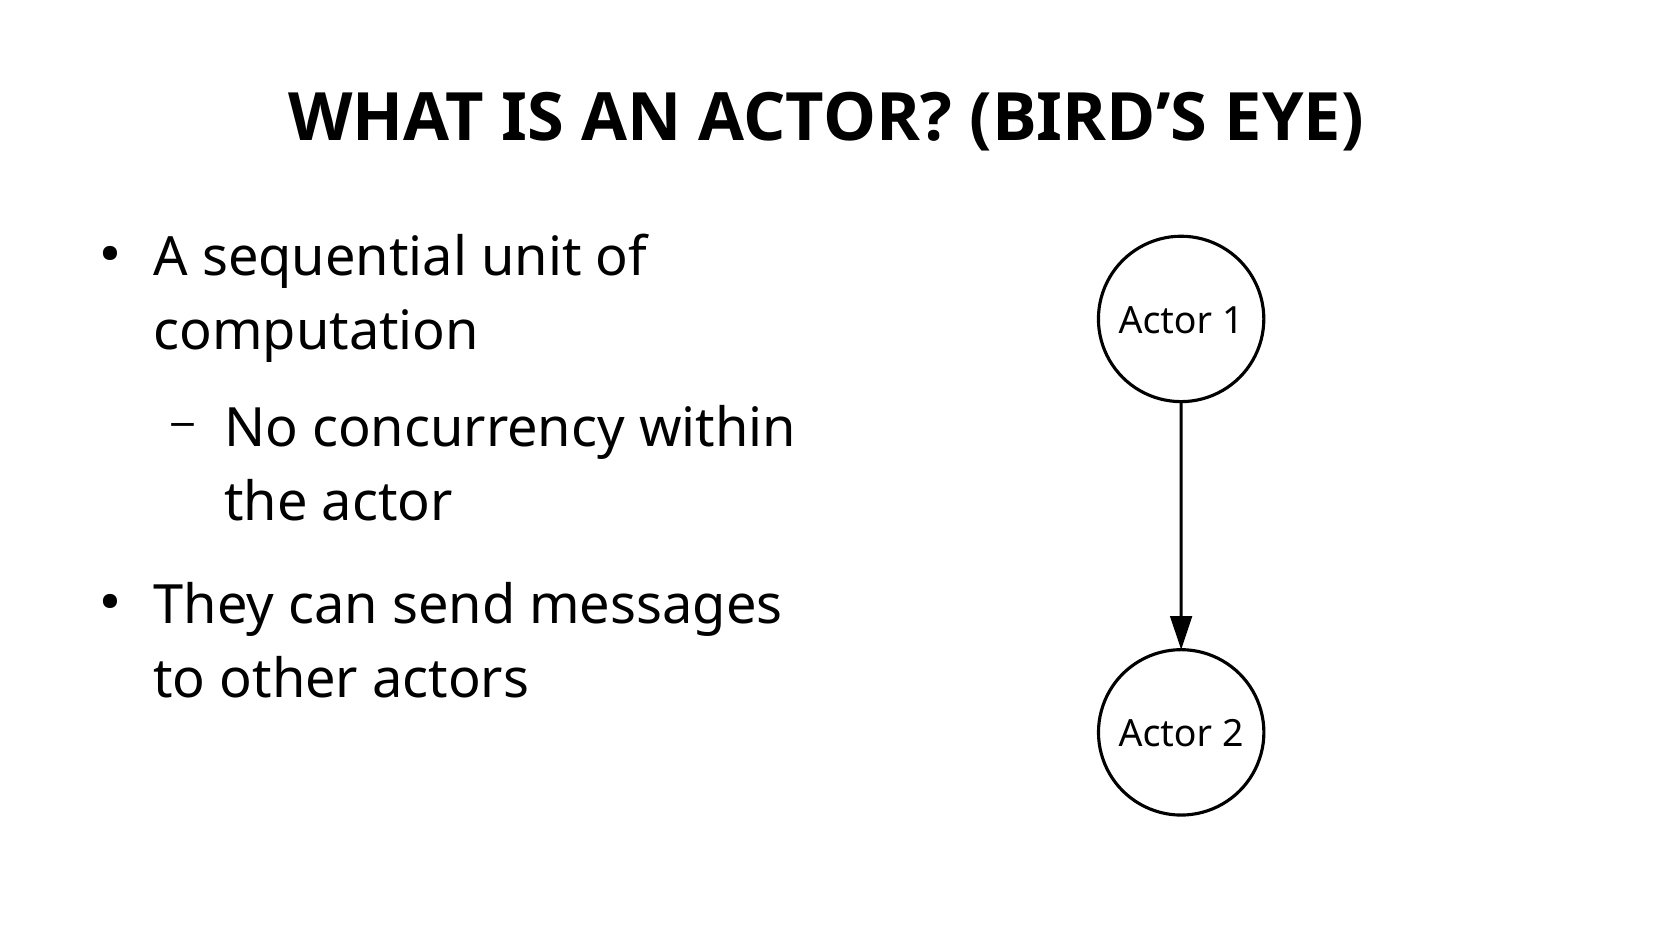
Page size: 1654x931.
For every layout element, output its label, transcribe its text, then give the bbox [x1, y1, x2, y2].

title WHAT IS AN ACTOR? (BIRD’S EYE) [82, 36, 1571, 193]
list A sequential unit of computation No concurrency within the actor They can send messages to other actors [82, 217, 809, 757]
text_box Actor 2 [1098, 649, 1264, 816]
text_box Actor 1 [1098, 236, 1264, 402]
